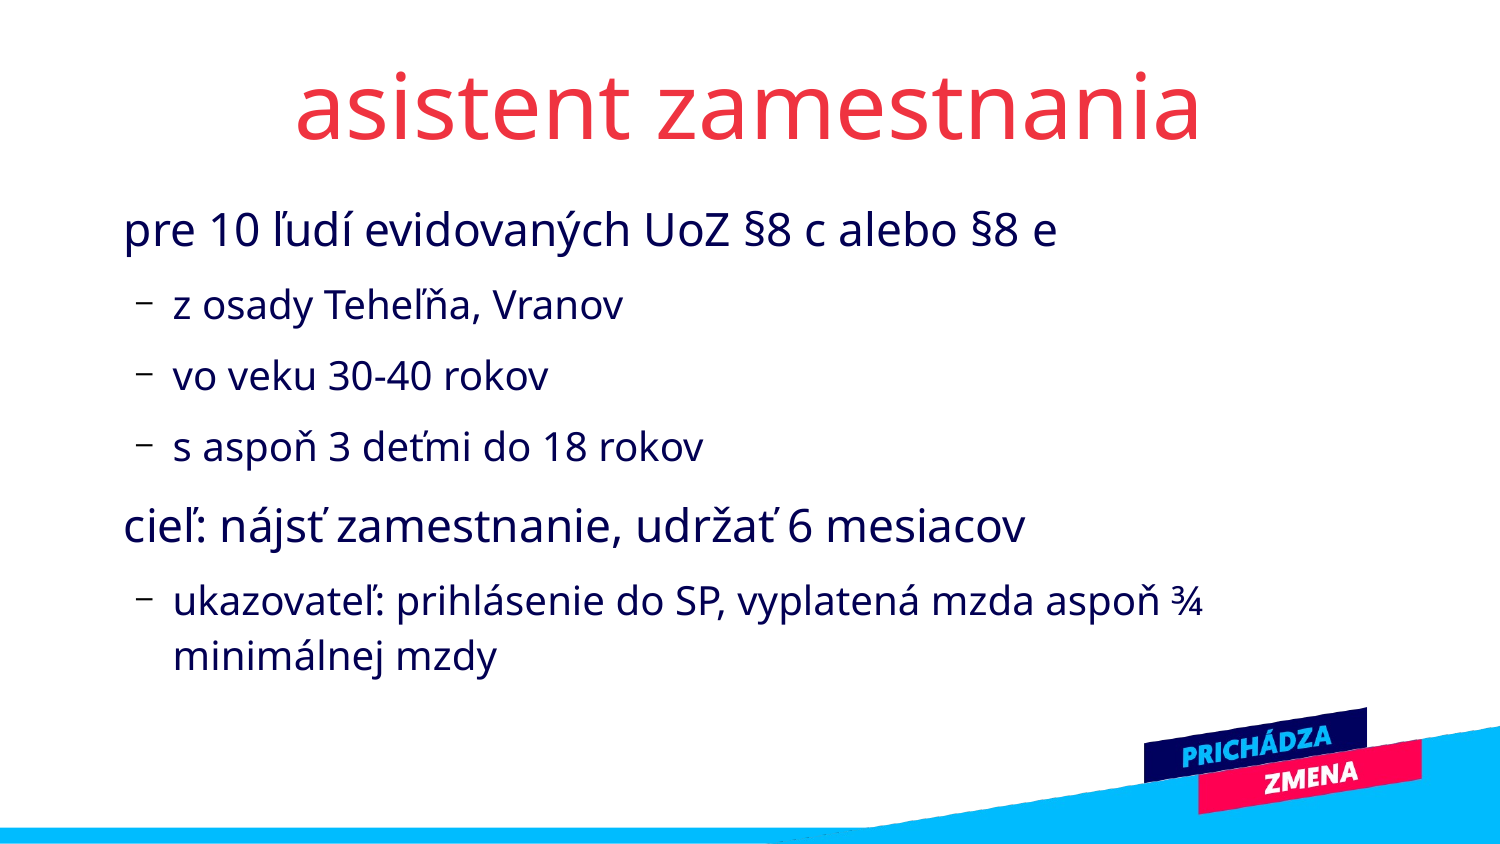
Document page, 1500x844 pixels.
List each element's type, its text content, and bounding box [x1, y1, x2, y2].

title asistent zamestnania [75, 33, 1425, 175]
list pre 10 ľudí evidovaných UoZ §8 c alebo §8 e z osady Teheľňa, Vranov vo veku 30-40 rokov s aspoň 3 deťmi do 18 rokov cieľ: nájsť zamestnanie, udržať 6 mesiacov ukazovateľ: prihlásenie do SP, vyplatená mzda aspoň ¾ minimálnej mzdy [75, 197, 1425, 687]
picture [765, 707, 1500, 828]
